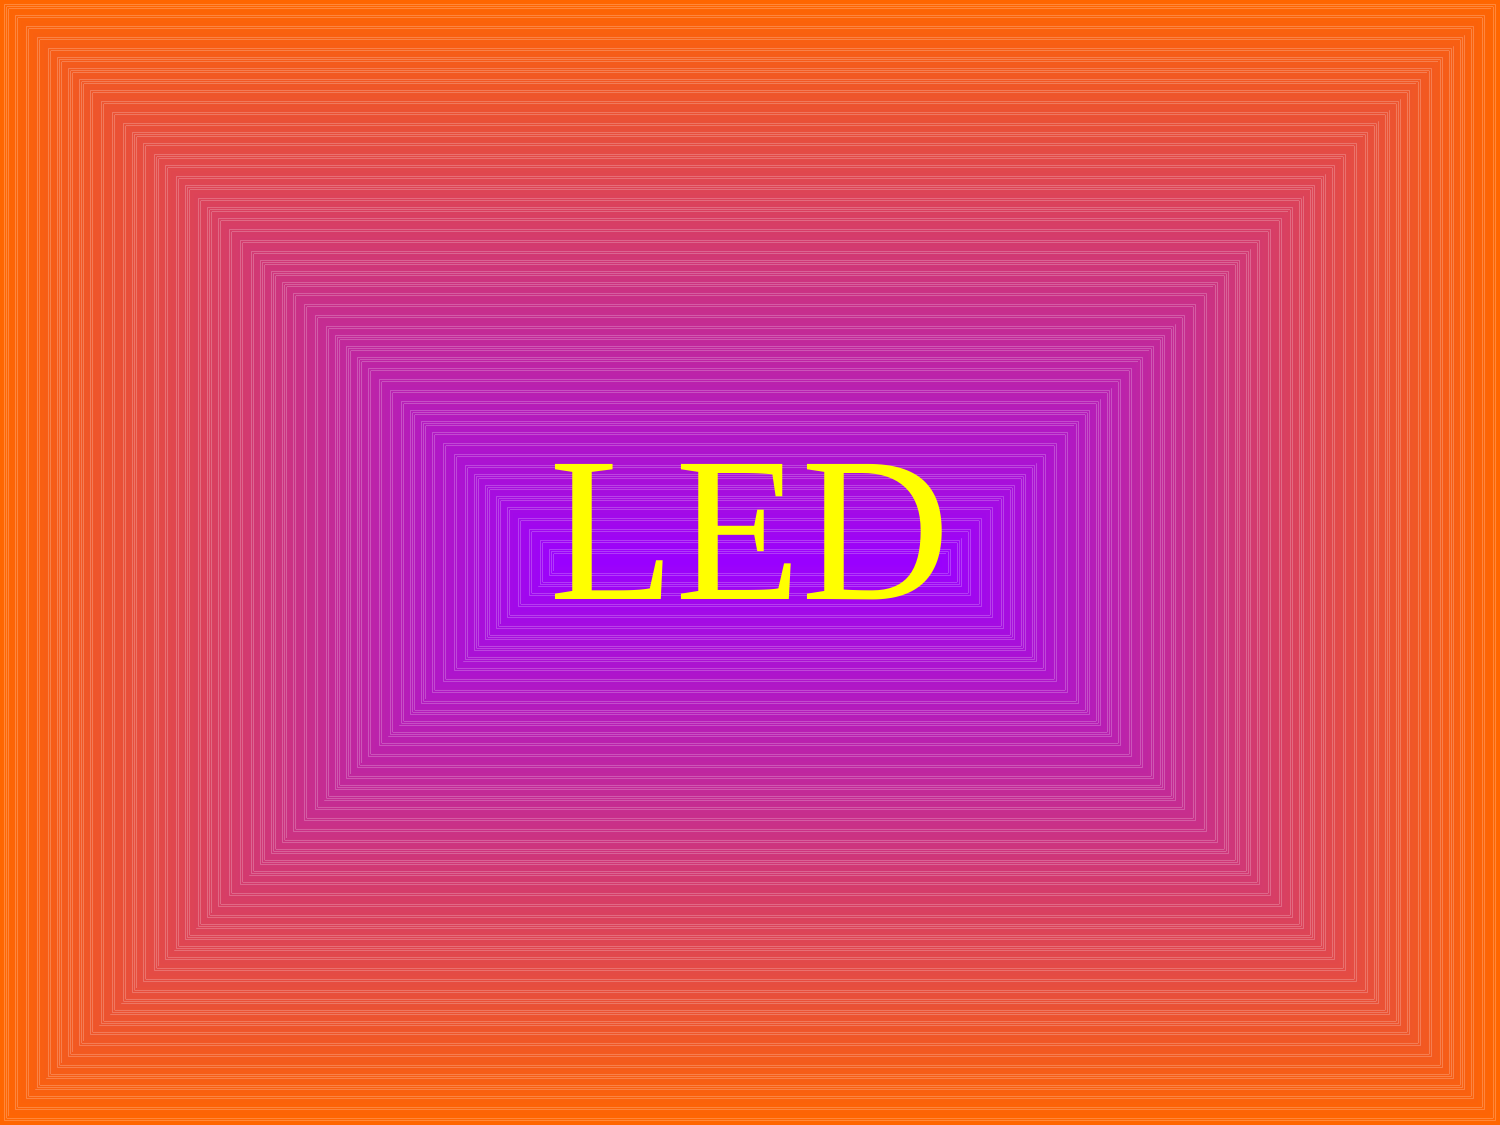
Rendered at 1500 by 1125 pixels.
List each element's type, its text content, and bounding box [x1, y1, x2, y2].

text_box LED [0, 385, 1500, 649]
